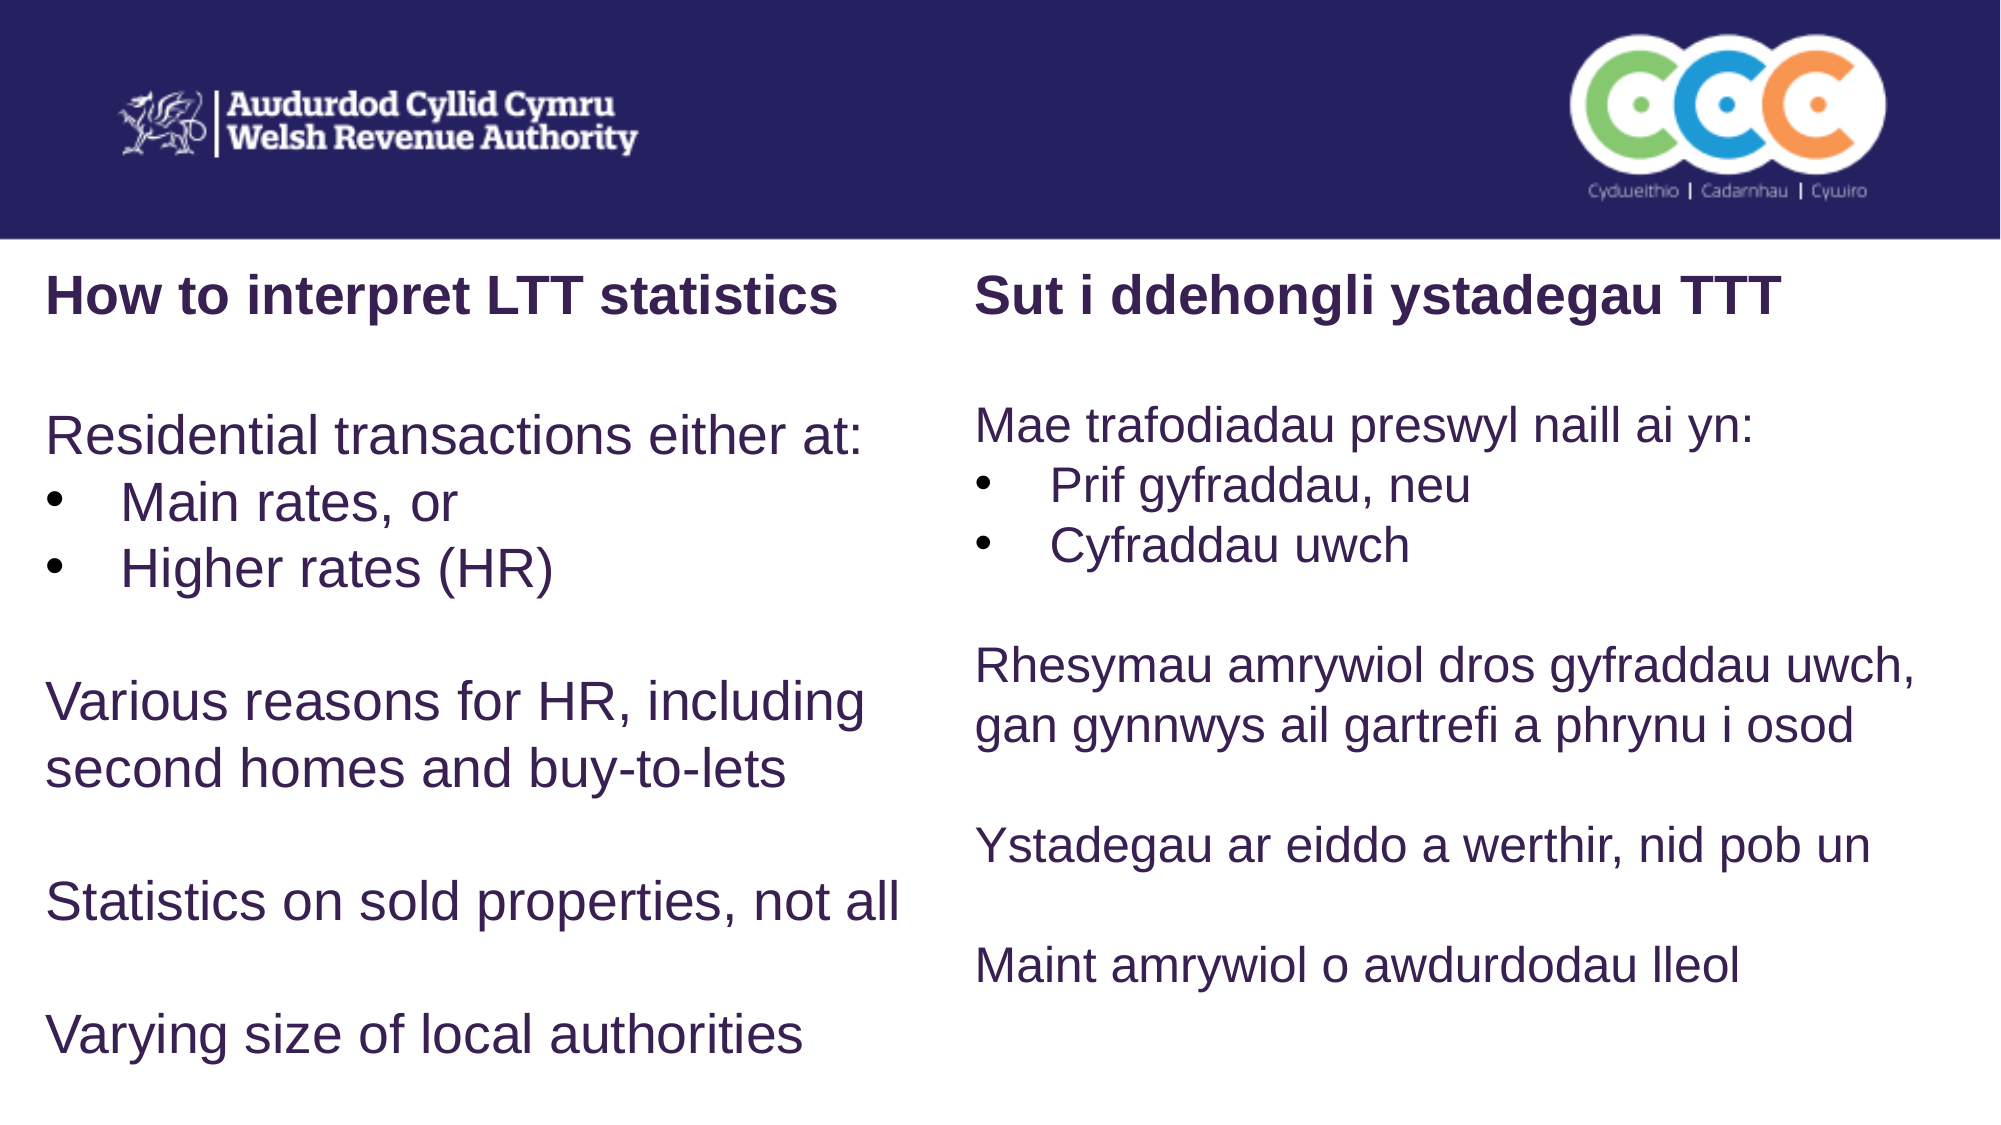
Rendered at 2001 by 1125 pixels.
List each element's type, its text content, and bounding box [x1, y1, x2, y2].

text_box Sut i ddehongli ystadegau TTT Mae trafodiadau preswyl naill ai yn: Prif gyfraddau, neu Cyfraddau uwch Rhesymau amrywiol dros gyfraddau uwch, gan gynnwys ail gartrefi a phrynu i osod Ystadegau ar eiddo a werthir, nid pob un Maint amrywiol o awdurdodau lleol [954, 249, 2000, 1125]
text_box How to interpret LTT statistics Residential transactions either at: Main rates, or Higher rates (HR) Various reasons for HR, including second homes and buy-to-lets Statistics on sold properties, not all Varying size of local authorities [25, 248, 977, 1125]
